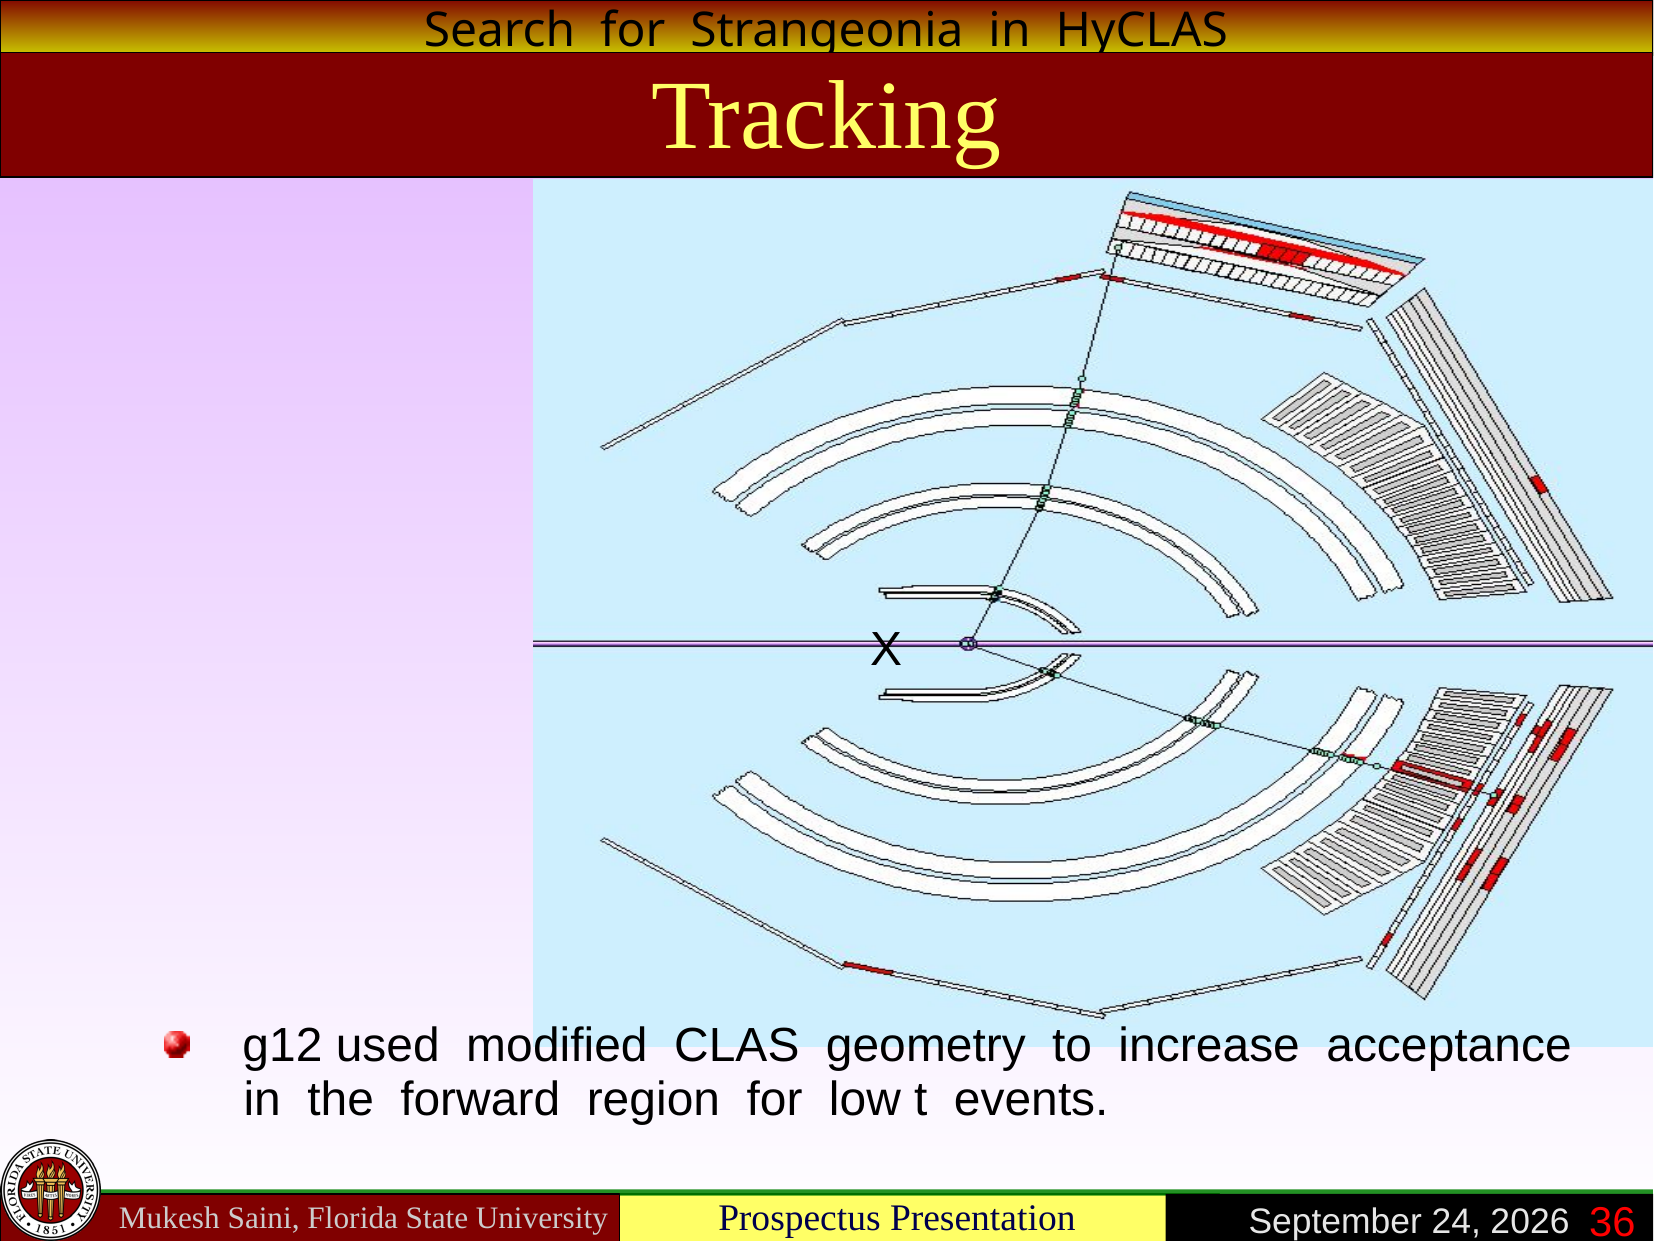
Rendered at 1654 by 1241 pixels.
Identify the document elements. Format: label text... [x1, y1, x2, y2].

text_box X [855, 614, 918, 683]
picture [0, 1139, 101, 1241]
text_box g12 used modified CLAS geometry to increase acceptance in the forward region for low t events. [119, 1010, 1620, 1241]
picture [533, 179, 1653, 1047]
text_box Tracking [423, 52, 1230, 181]
